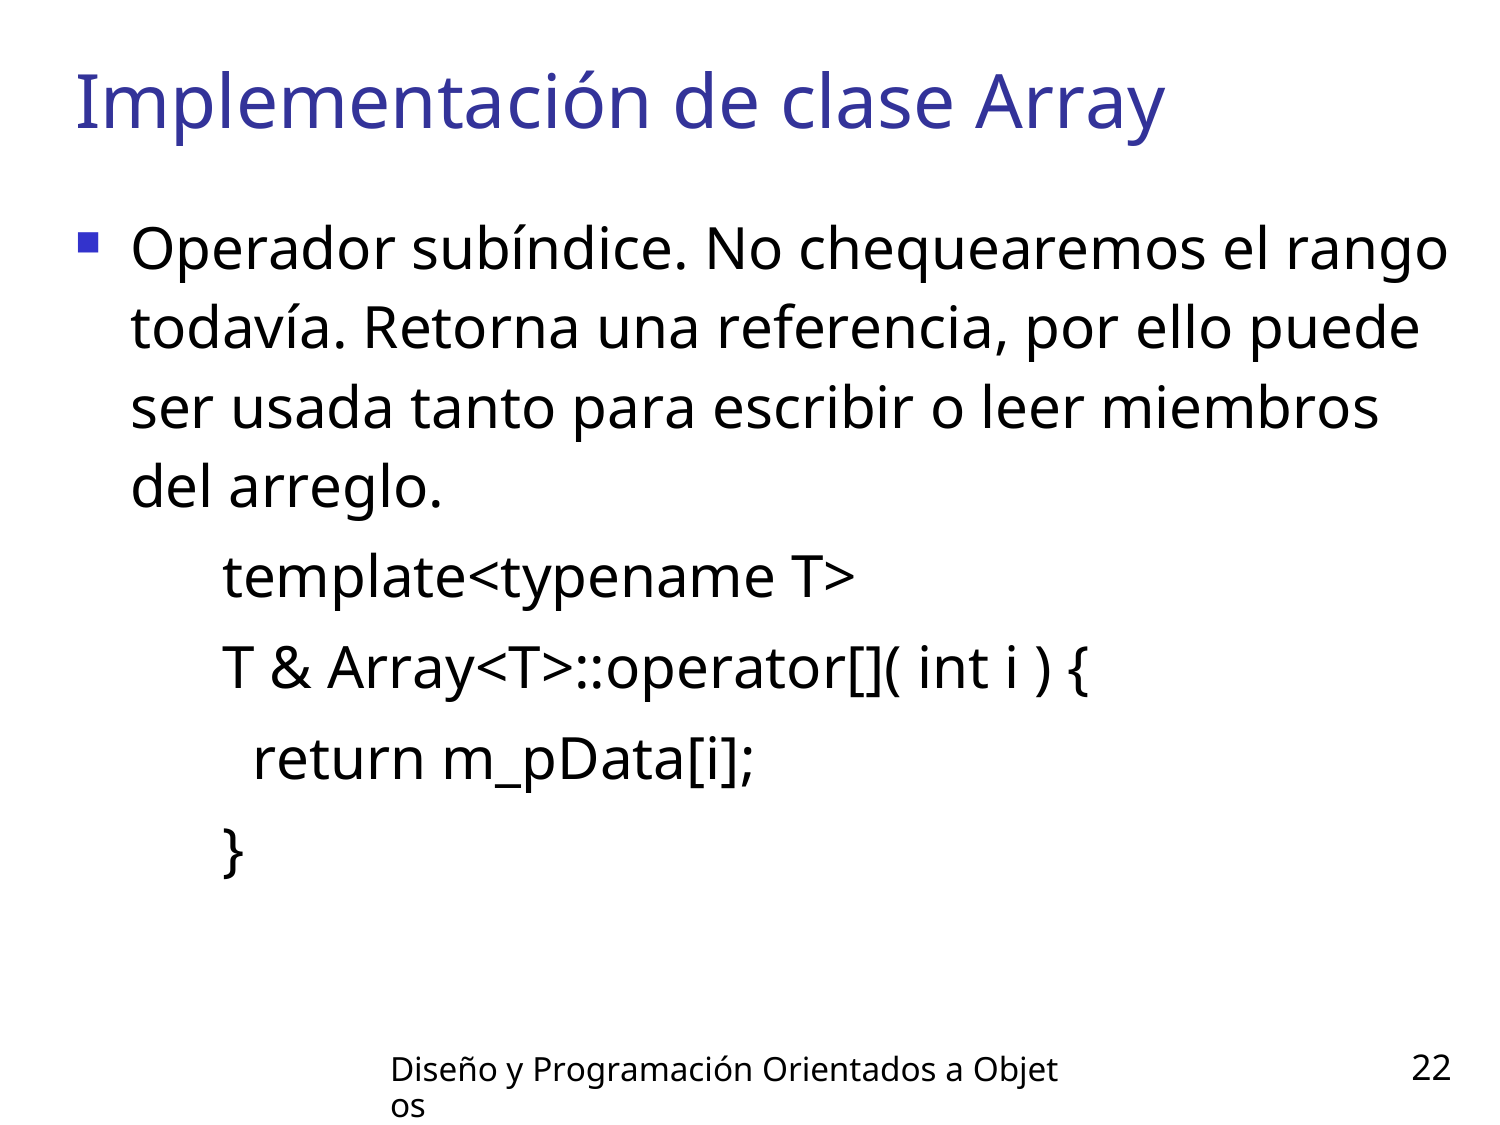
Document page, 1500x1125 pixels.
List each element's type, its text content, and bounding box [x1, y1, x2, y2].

title Implementación de clase Array [75, 18, 1466, 181]
list Operador subíndice. No chequearemos el rango todavía. Retorna una referencia, por ello puede ser usada tanto para escribir o leer miembros del arreglo. template<typename T> T & Array<T>::operator[]( int i )‏ { return m_pData[i]; } [75, 207, 1462, 1013]
